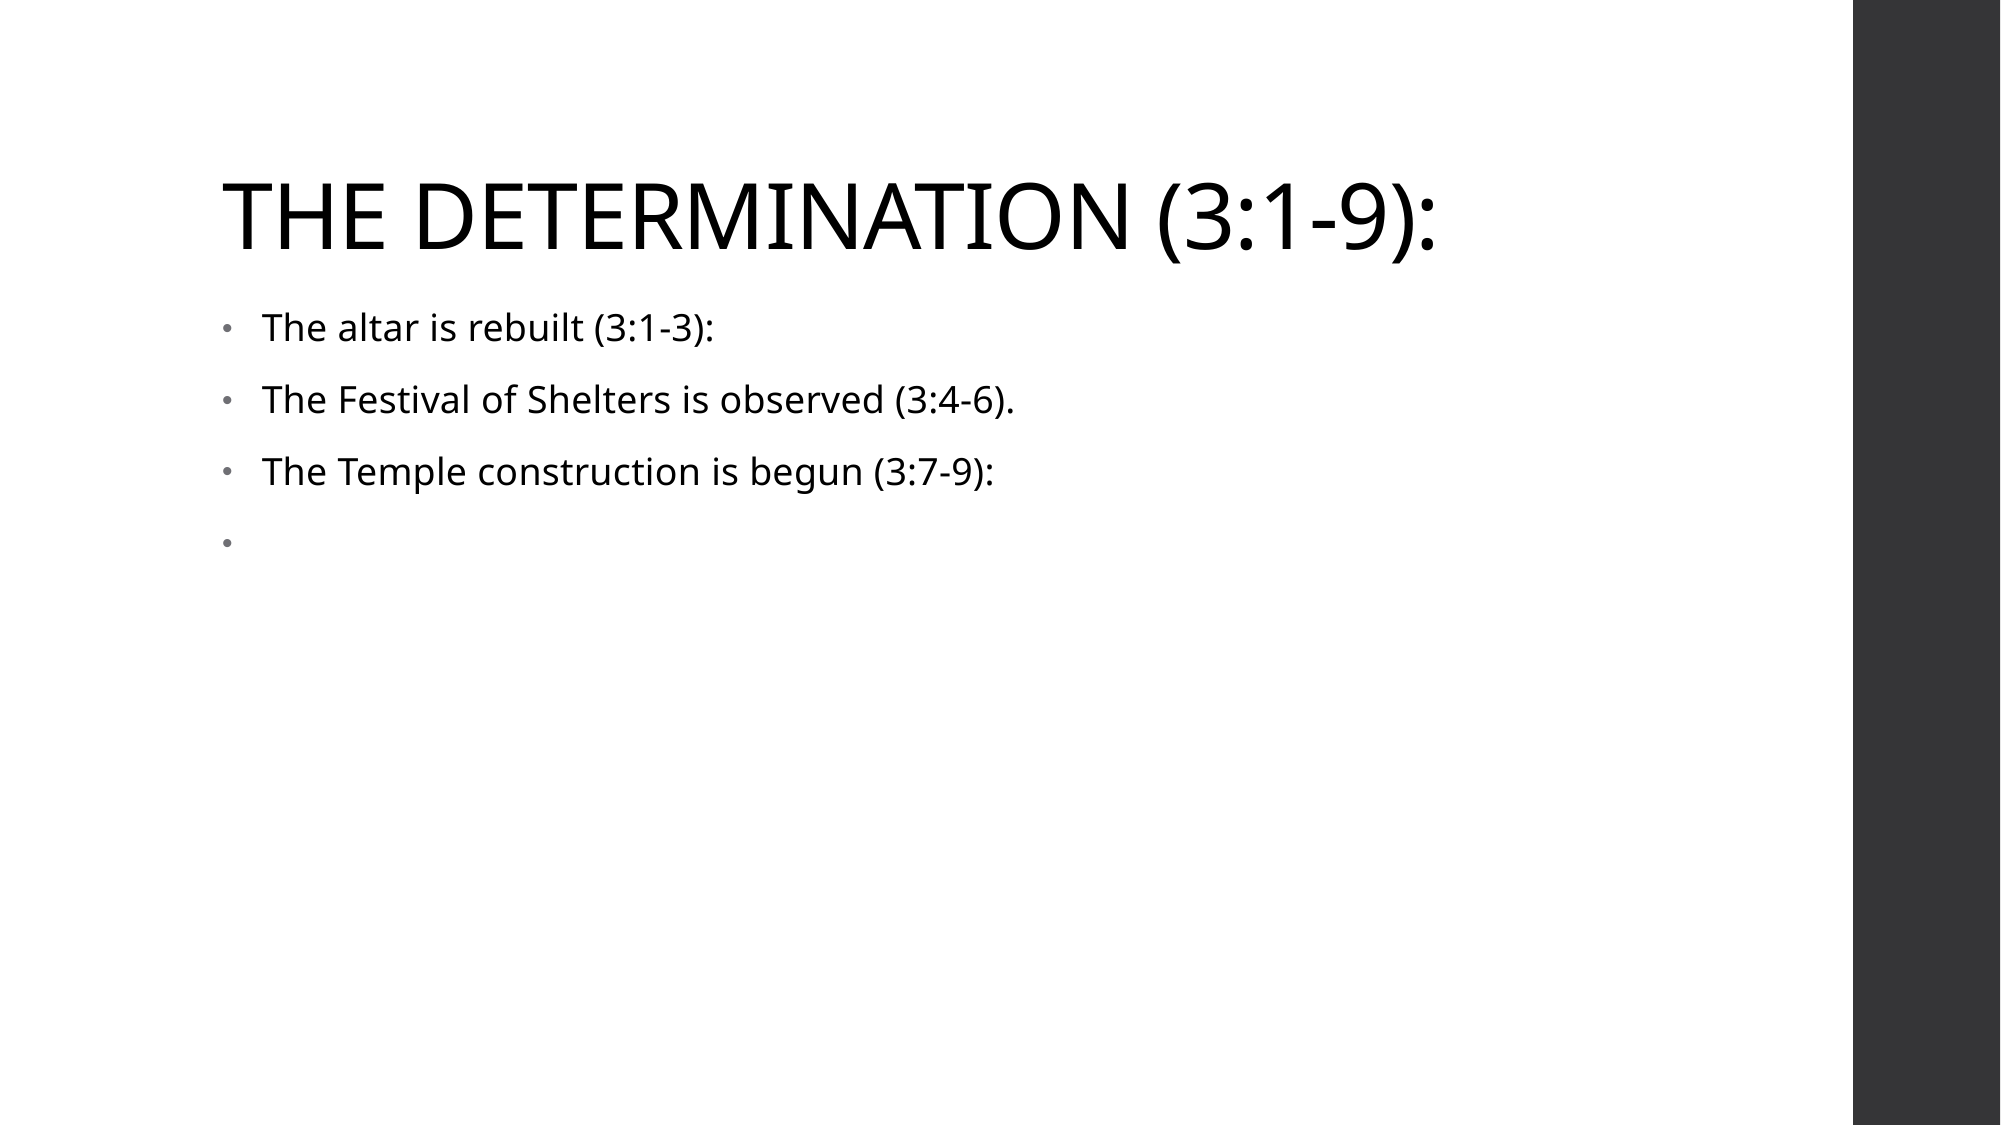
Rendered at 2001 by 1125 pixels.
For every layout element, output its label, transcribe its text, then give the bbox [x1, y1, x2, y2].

title THE DETERMINATION (3:1-9): [206, 60, 1797, 278]
list The altar is rebuilt (3:1-3): The Festival of Shelters is observed (3:4-6). The Temple construction is begun (3:7-9): [206, 299, 1617, 1014]
